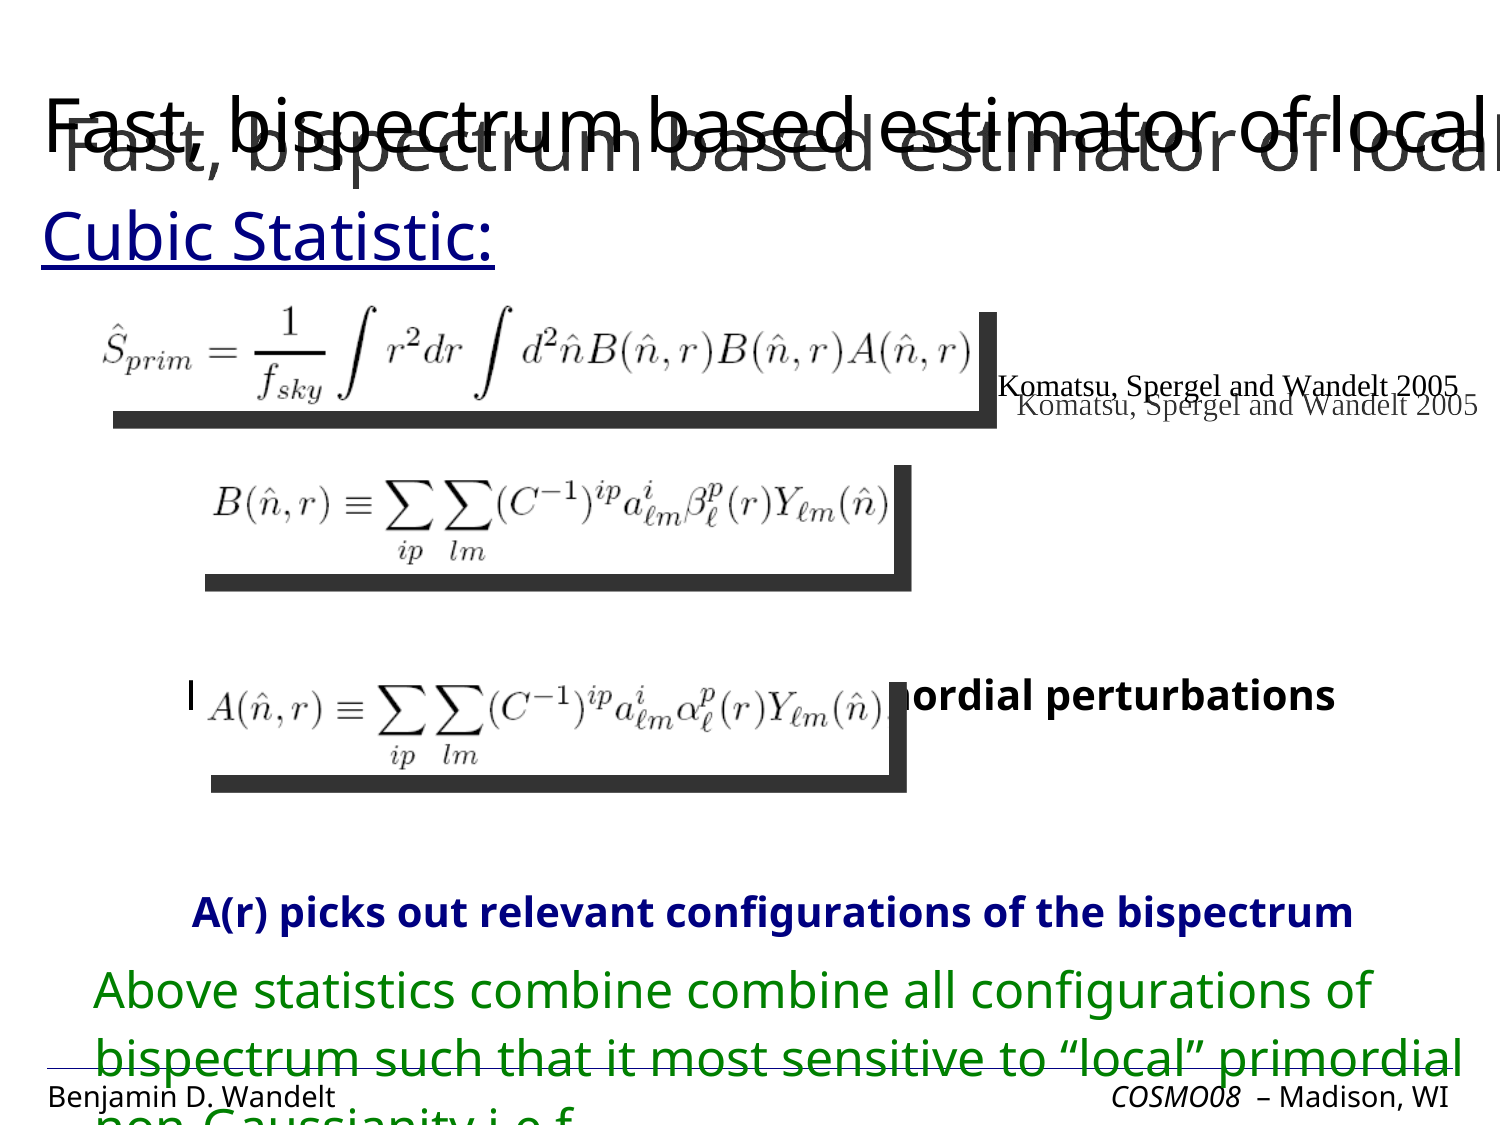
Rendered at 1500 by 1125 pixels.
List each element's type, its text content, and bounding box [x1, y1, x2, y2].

picture [193, 664, 889, 775]
picture [187, 447, 894, 574]
text_box Fast, bispectrum based estimator of local fNL [27, 65, 1482, 188]
list Cubic Statistic: B(r) is a map of reconstructed primordial perturbations A(r) picks out relevant configurations of the bispectrum Above statistics combine combine all configurations of bispectrum such that it most sensitive to “local” primordial non-Gaussianity i.e fNL` [23, 0, 1481, 1056]
text_box Komatsu, Spergel and Wandelt 2005 [997, 361, 1482, 412]
picture [95, 294, 979, 411]
